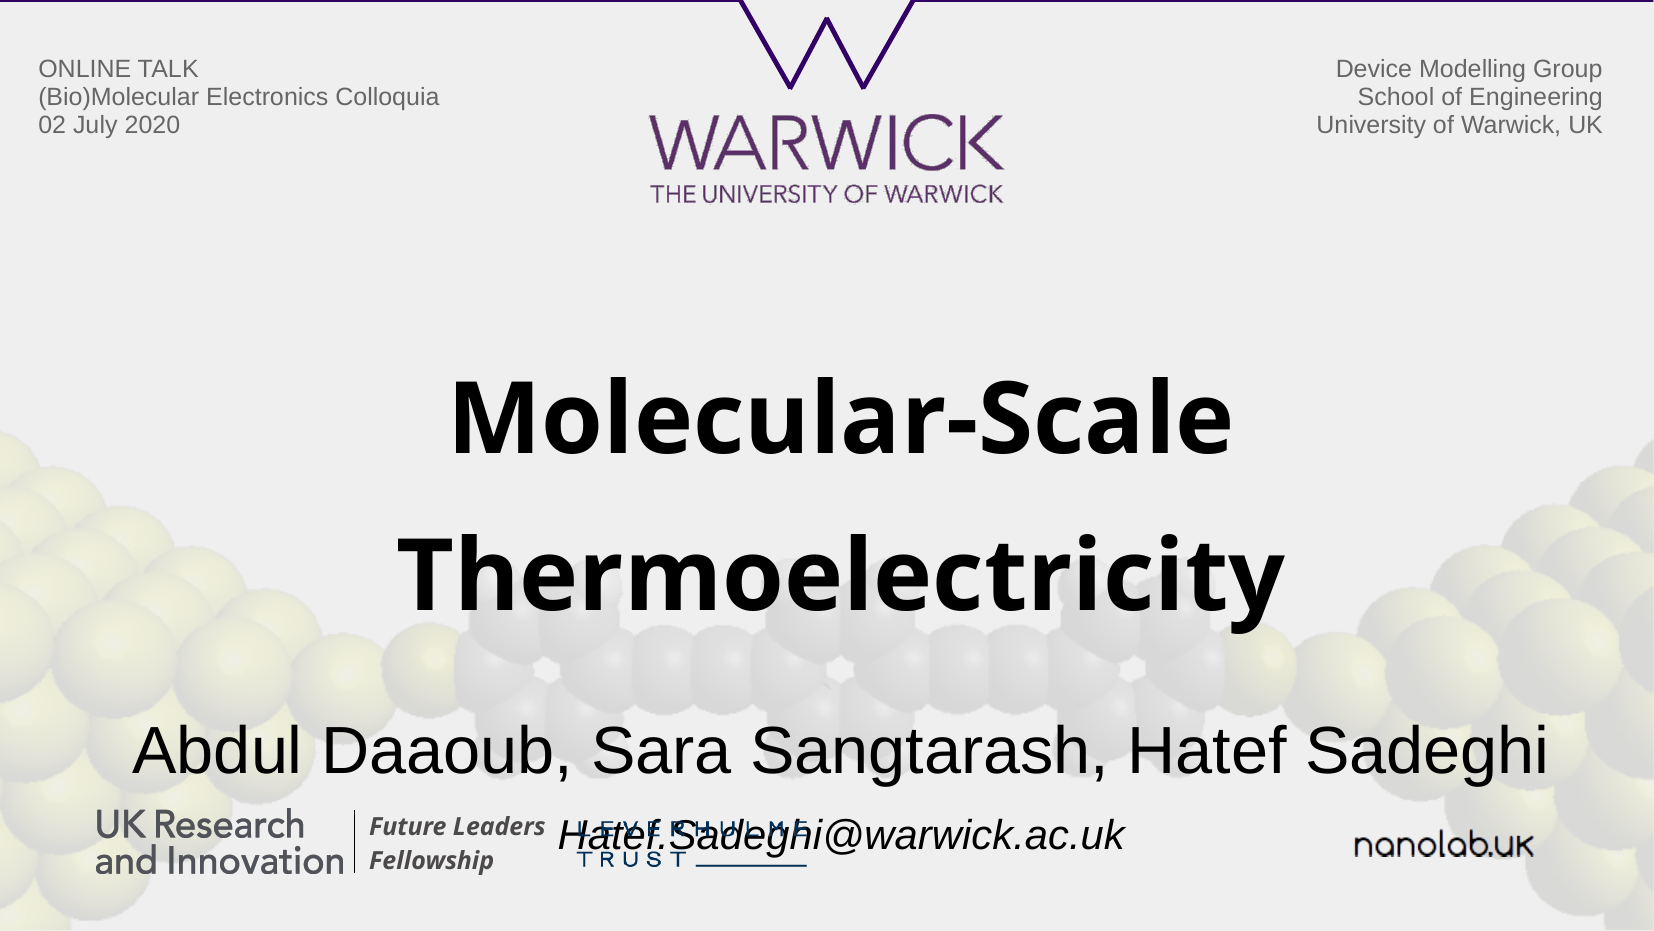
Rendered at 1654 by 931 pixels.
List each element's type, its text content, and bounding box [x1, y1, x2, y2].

text_box Future Leaders Fellowship [354, 801, 567, 878]
picture [0, 2, 1654, 931]
picture [744, 0, 910, 81]
text_box ONLINE TALK (Bio)Molecular Electronics Colloquia 02 July 2020 [23, 47, 603, 147]
text_box Device Modelling Group School of Engineering University of Warwick, UK [1122, 47, 1619, 147]
text_box Molecular-Scale Thermoelectricity Abdul Daaoub, Sara Sangtarash, Hatef Sadeghi Hatef.Sadeghi@warwick.ac.uk [59, 318, 1625, 692]
